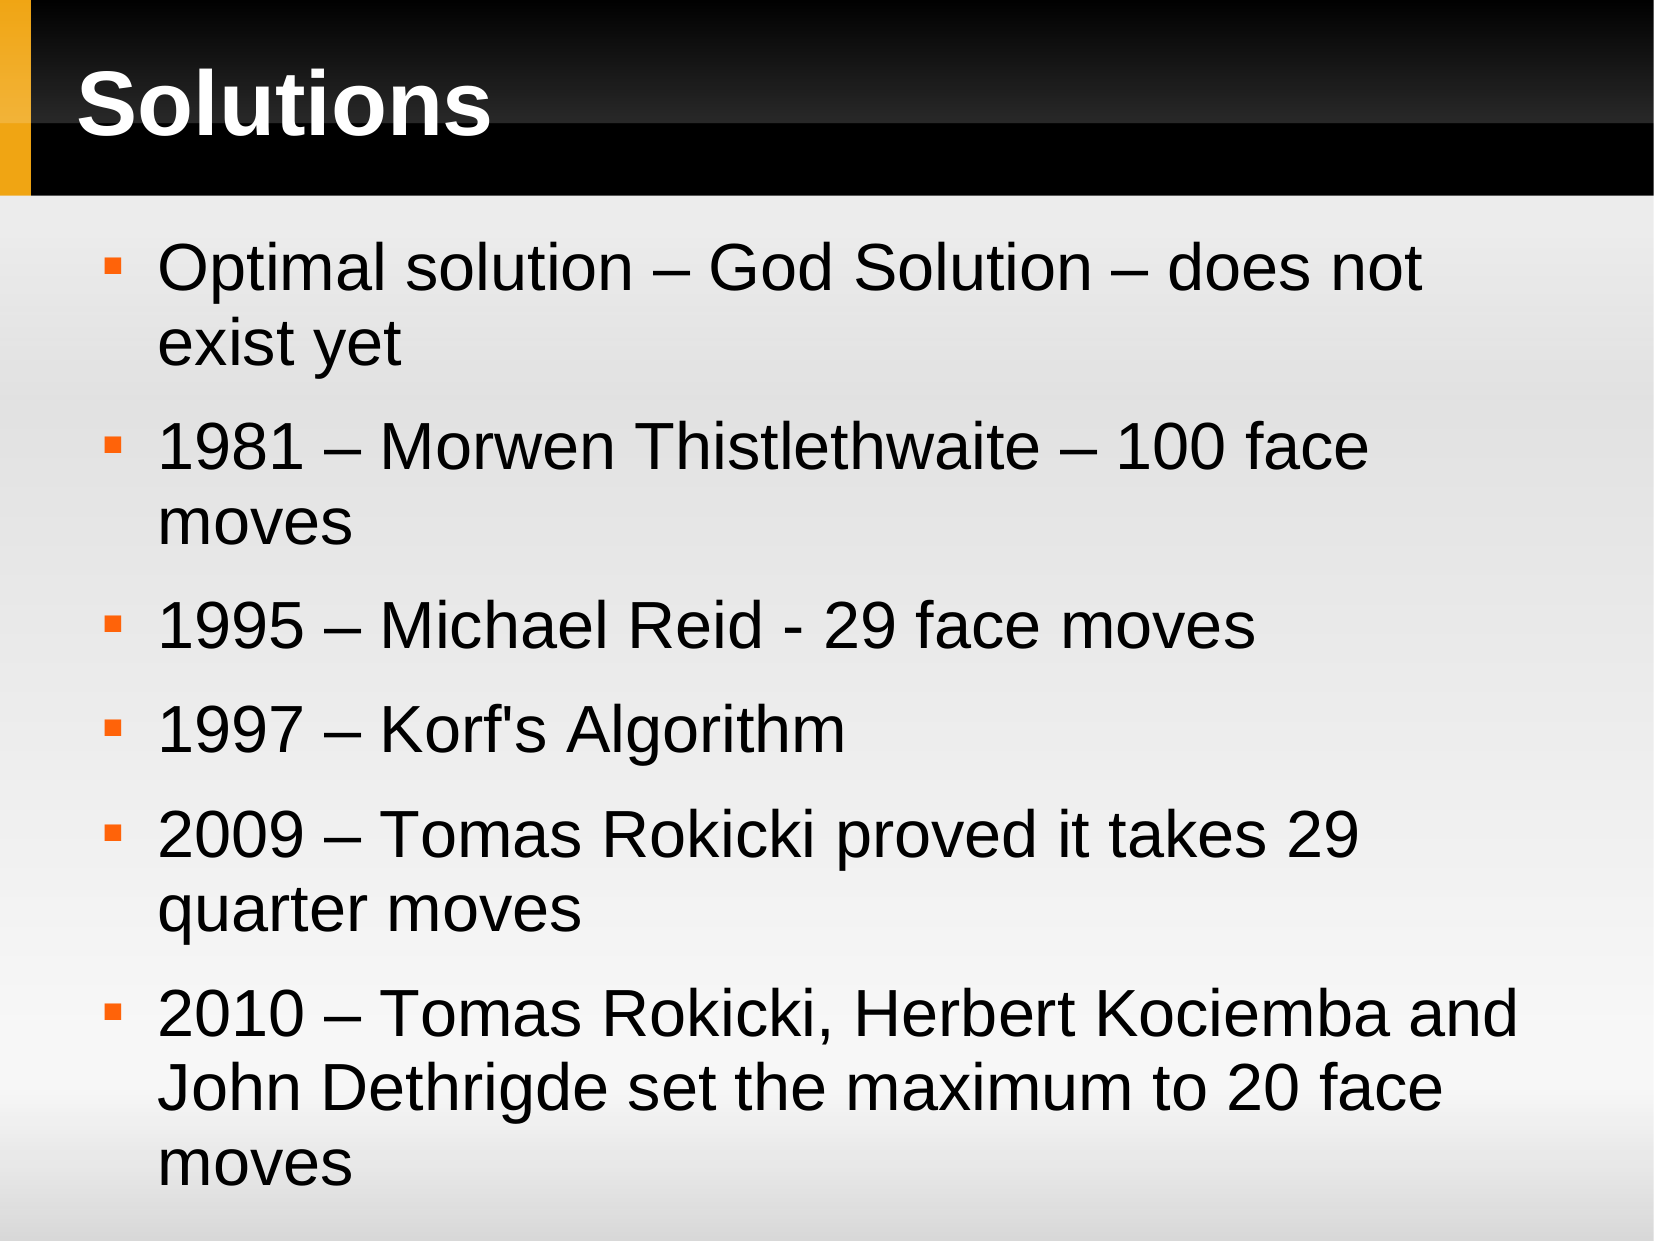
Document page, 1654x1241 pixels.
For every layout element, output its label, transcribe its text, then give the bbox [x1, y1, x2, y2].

list Optimal solution – God Solution – does not exist yet 1981 – Morwen Thistlethwaite – 100 face moves 1995 – Michael Reid - 29 face moves 1997 – Korf's Algorithm 2009 – Tomas Rokicki proved it takes 29 quarter moves 2010 – Tomas Rokicki, Herbert Kociemba and John Dethrigde set the maximum to 20 face moves [86, 229, 1576, 1201]
picture [0, 0, 1654, 1241]
title Solutions [76, 0, 1565, 208]
